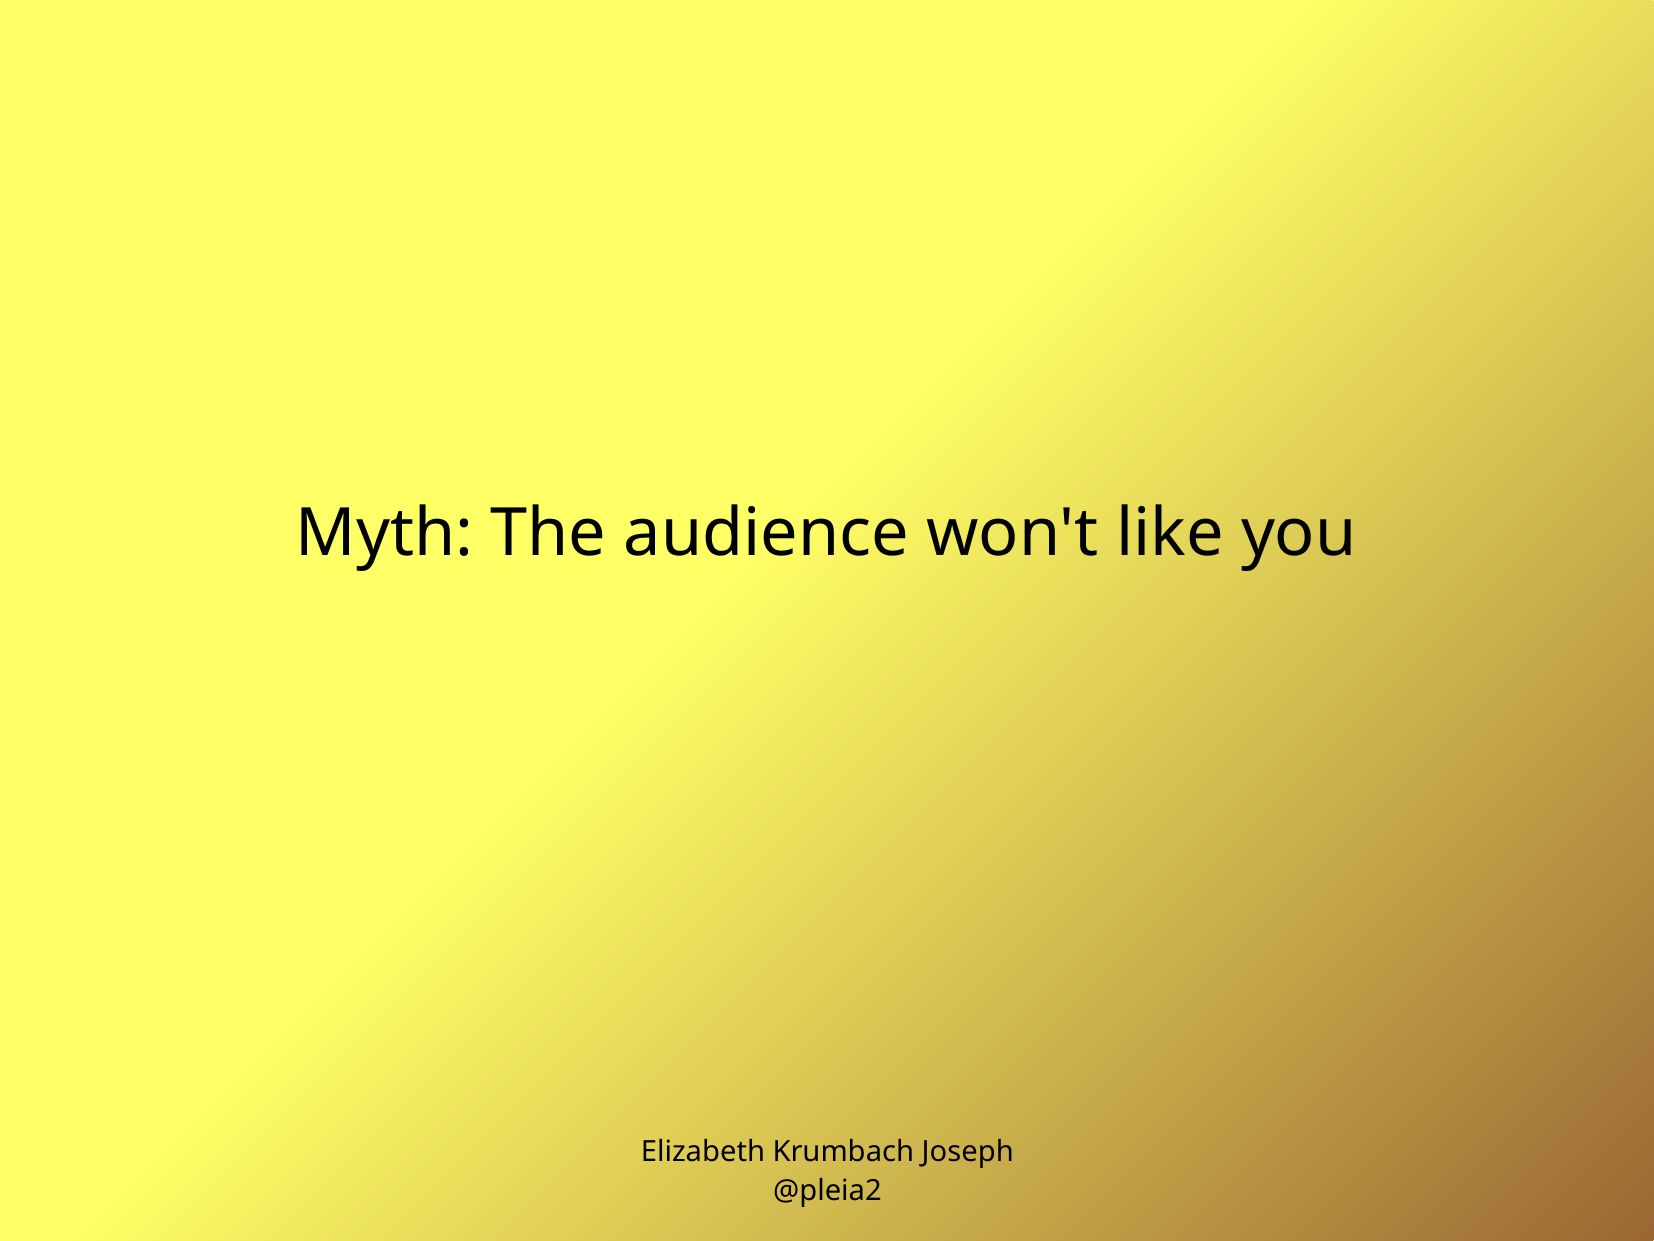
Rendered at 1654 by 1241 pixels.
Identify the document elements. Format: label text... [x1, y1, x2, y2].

subtitle Myth: The audience won't like you [82, 49, 1571, 1010]
